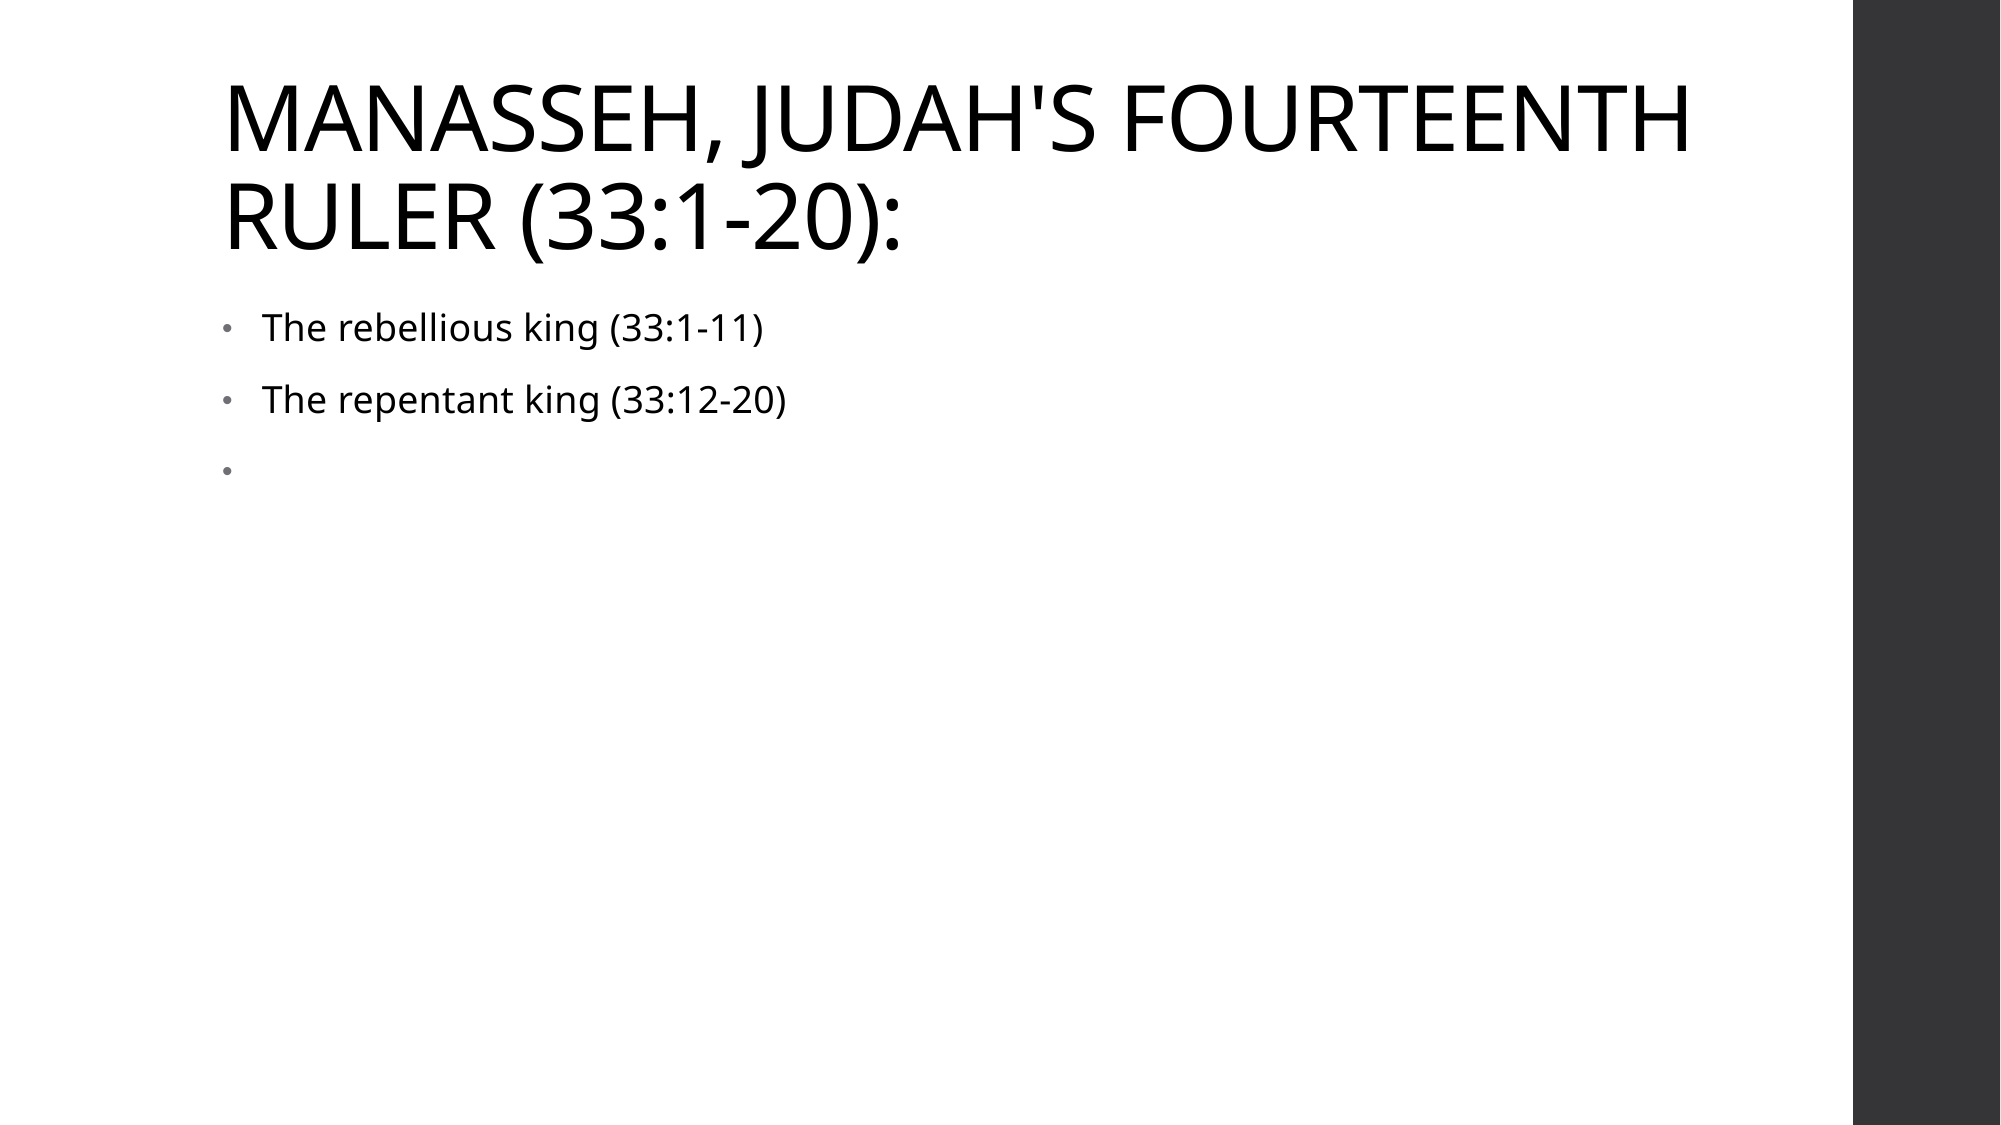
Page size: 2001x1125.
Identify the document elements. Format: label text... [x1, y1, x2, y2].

title MANASSEH, JUDAH'S FOURTEENTH RULER (33:1-20): [206, 60, 1797, 278]
list The rebellious king (33:1-11) The repentant king (33:12-20) [206, 299, 1617, 1014]
